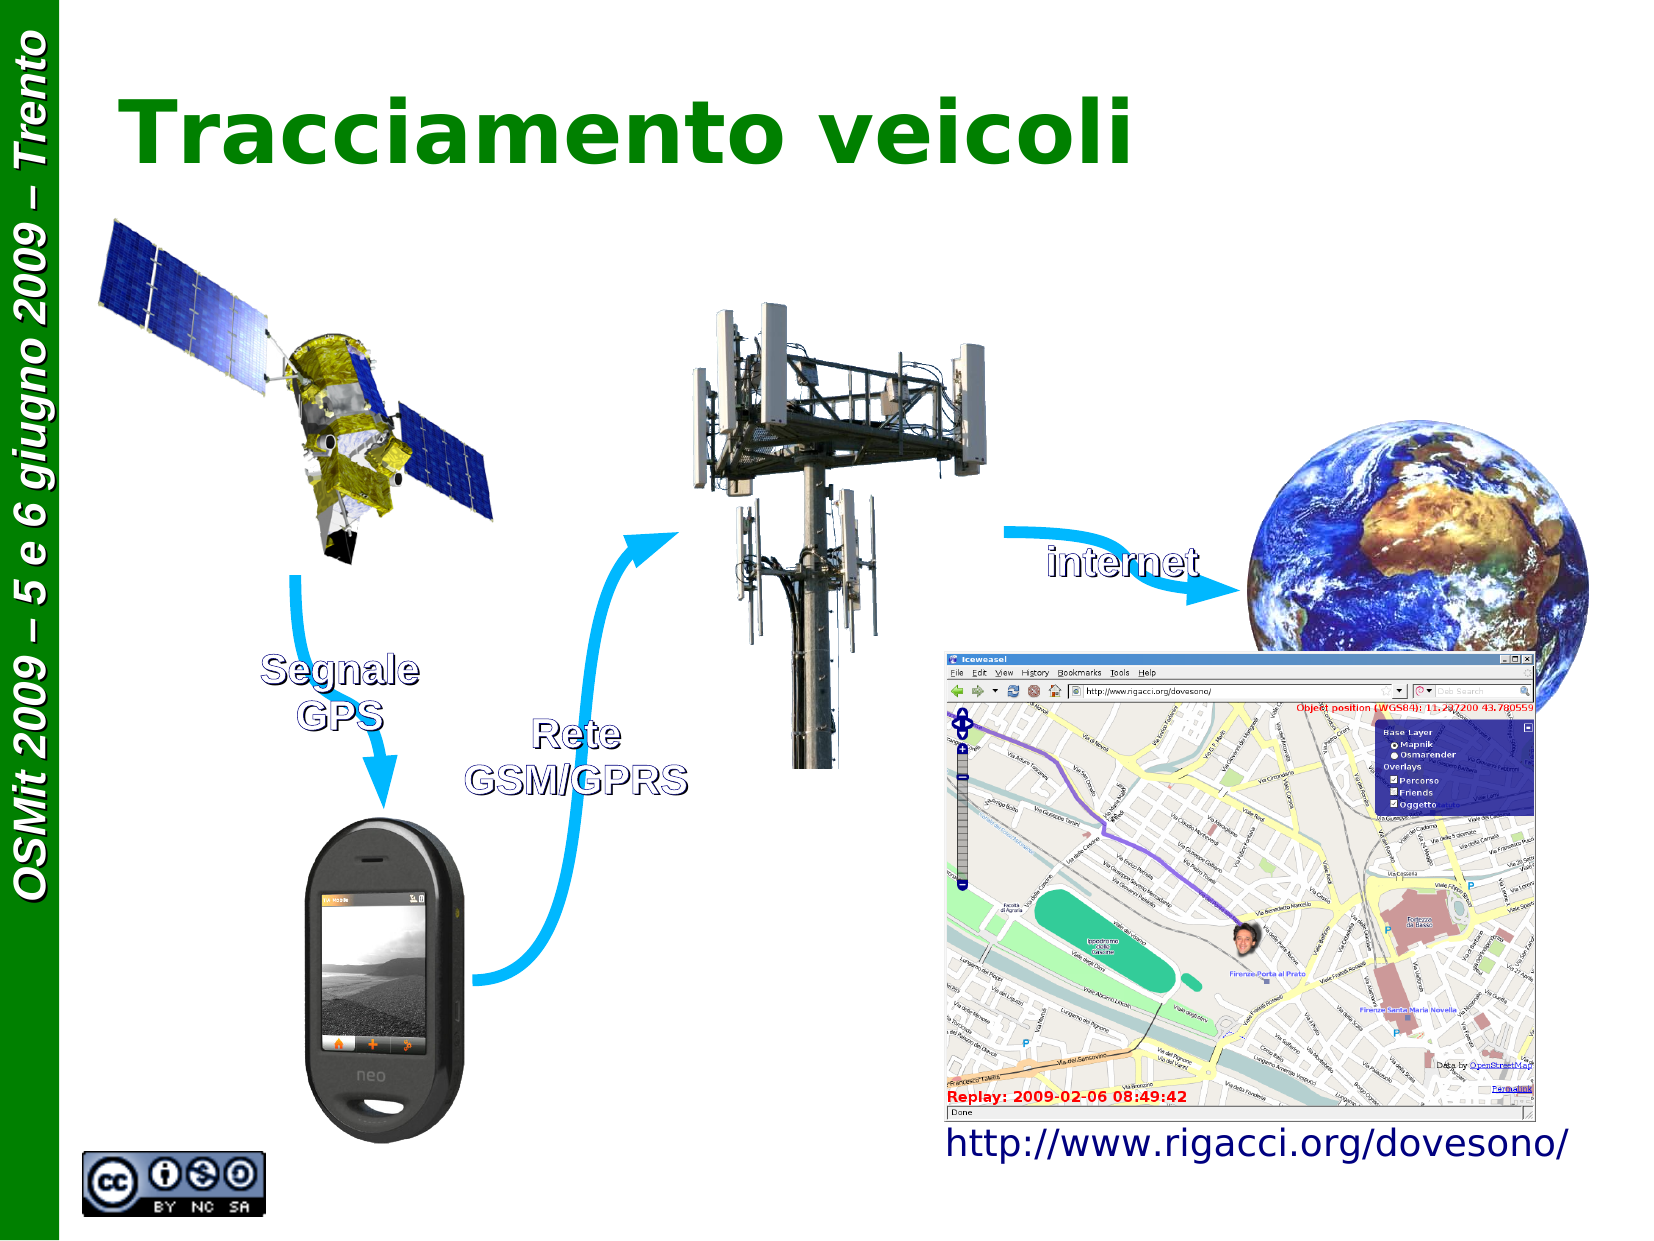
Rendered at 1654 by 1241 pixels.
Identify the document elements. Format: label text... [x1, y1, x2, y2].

picture [679, 295, 1595, 1122]
picture [295, 808, 473, 1152]
text_box http://www.rigacci.org/dovesono/ [944, 1122, 1570, 1166]
picture [82, 1151, 266, 1217]
picture [88, 206, 502, 576]
title Tracciamento veicoli [118, 29, 1270, 237]
